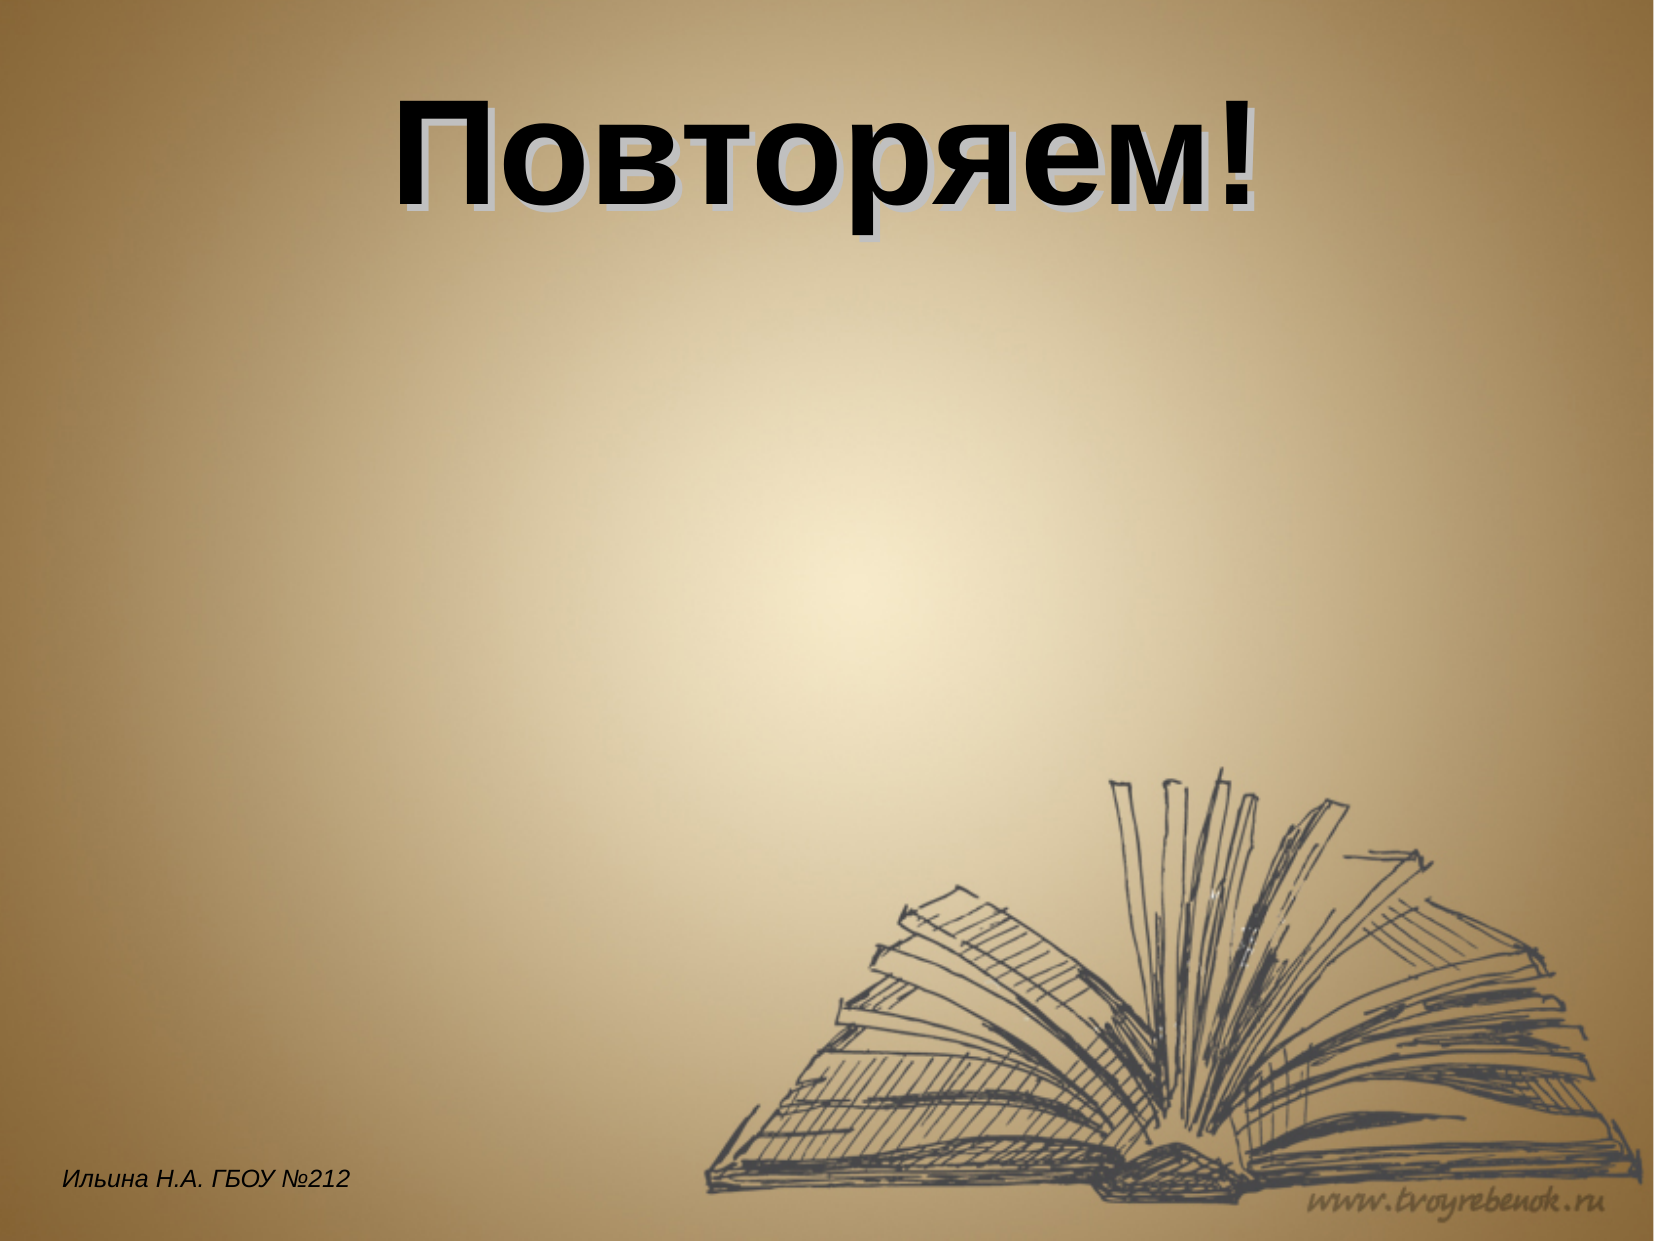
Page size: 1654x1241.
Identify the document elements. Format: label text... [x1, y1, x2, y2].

title Повторяем! [82, 49, 1571, 257]
picture [0, 0, 1654, 1241]
text_box Ильина Н.А. ГБОУ №212 [47, 1157, 626, 1201]
